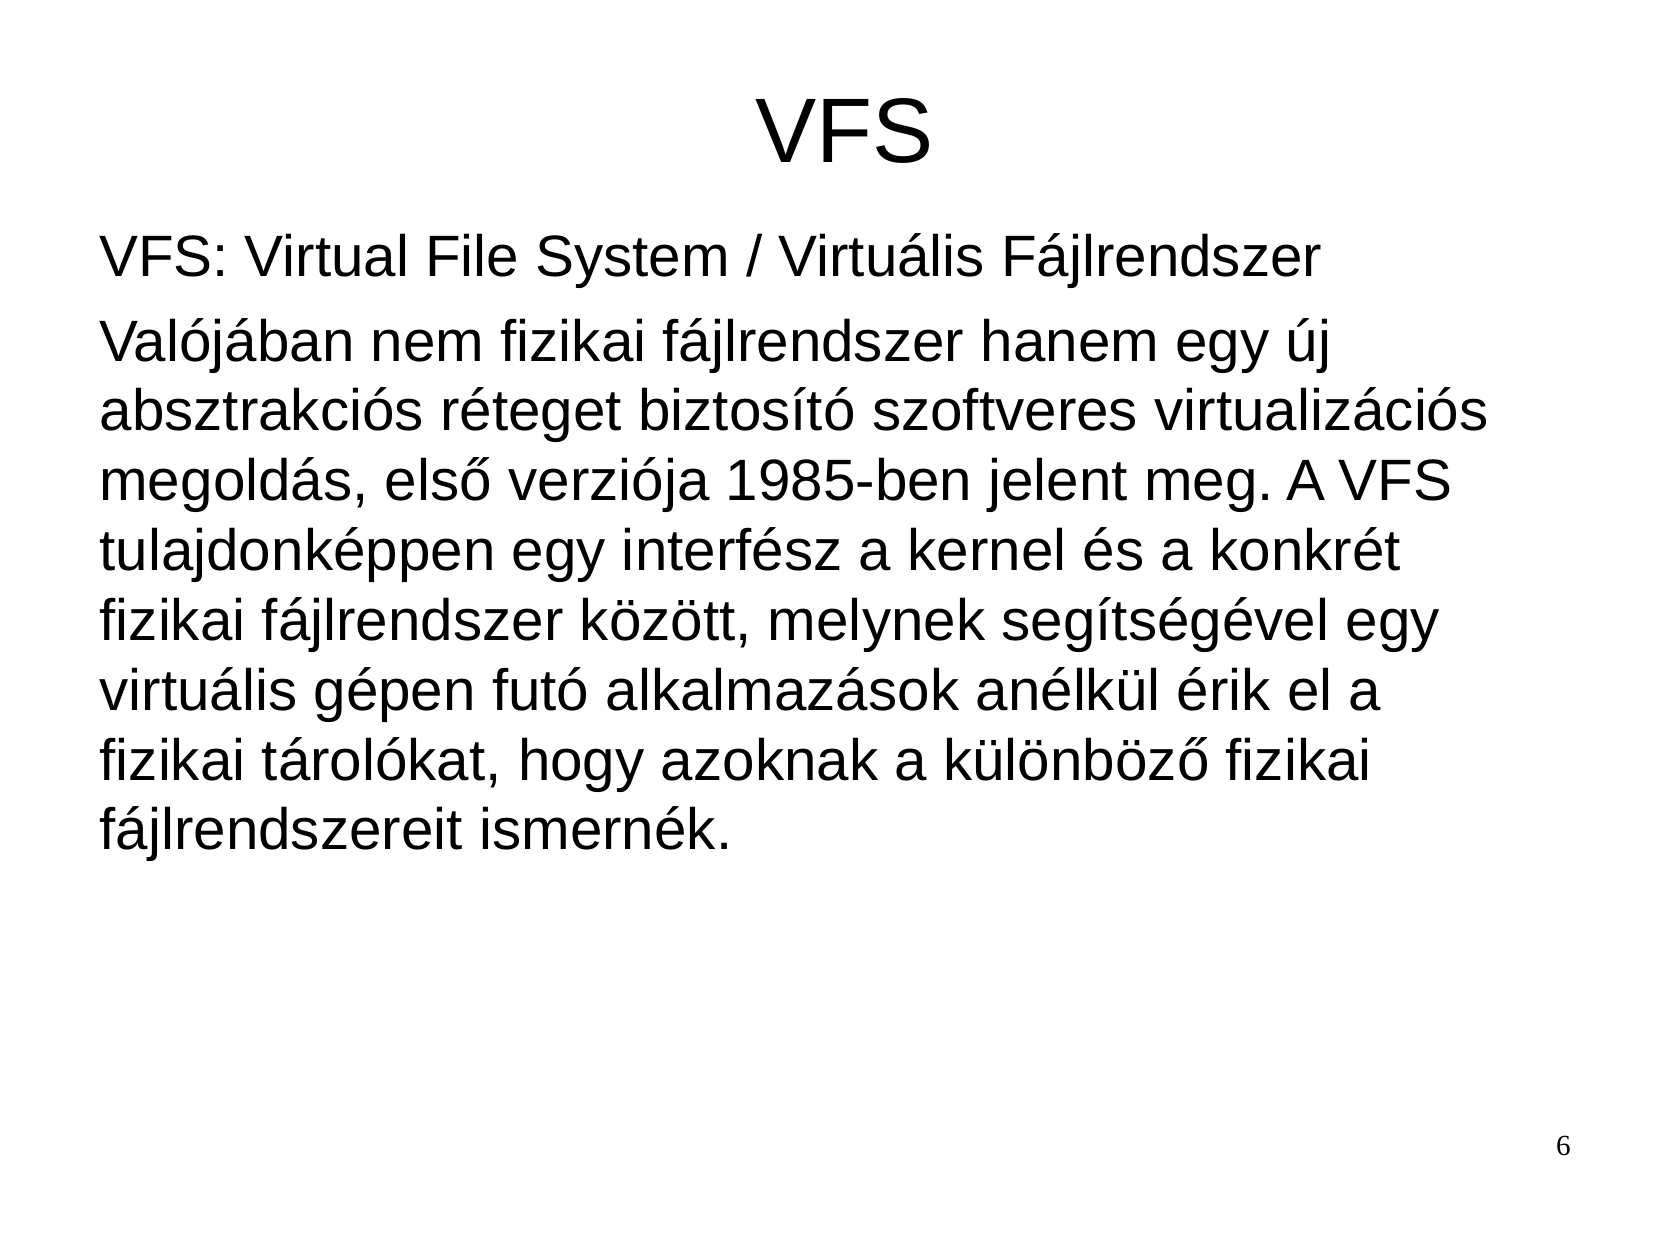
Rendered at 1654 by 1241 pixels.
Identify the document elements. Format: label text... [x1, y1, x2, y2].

title VFS [124, 40, 1530, 210]
list VFS: Virtual File System / Virtuális Fájlrendszer Valójában nem fizikai fájlrendszer hanem egy új absztrakciós réteget biztosító szoftveres virtualizációs megoldás, első verziója 1985-ben jelent meg. A VFS tulajdonképpen egy interfész a kernel és a konkrét fizikai fájlrendszer között, melynek segítségével egy virtuális gépen futó alkalmazások anélkül érik el a fizikai tárolókat, hogy azoknak a különböző fizikai fájlrendszereit ismernék. [28, 210, 1530, 1203]
